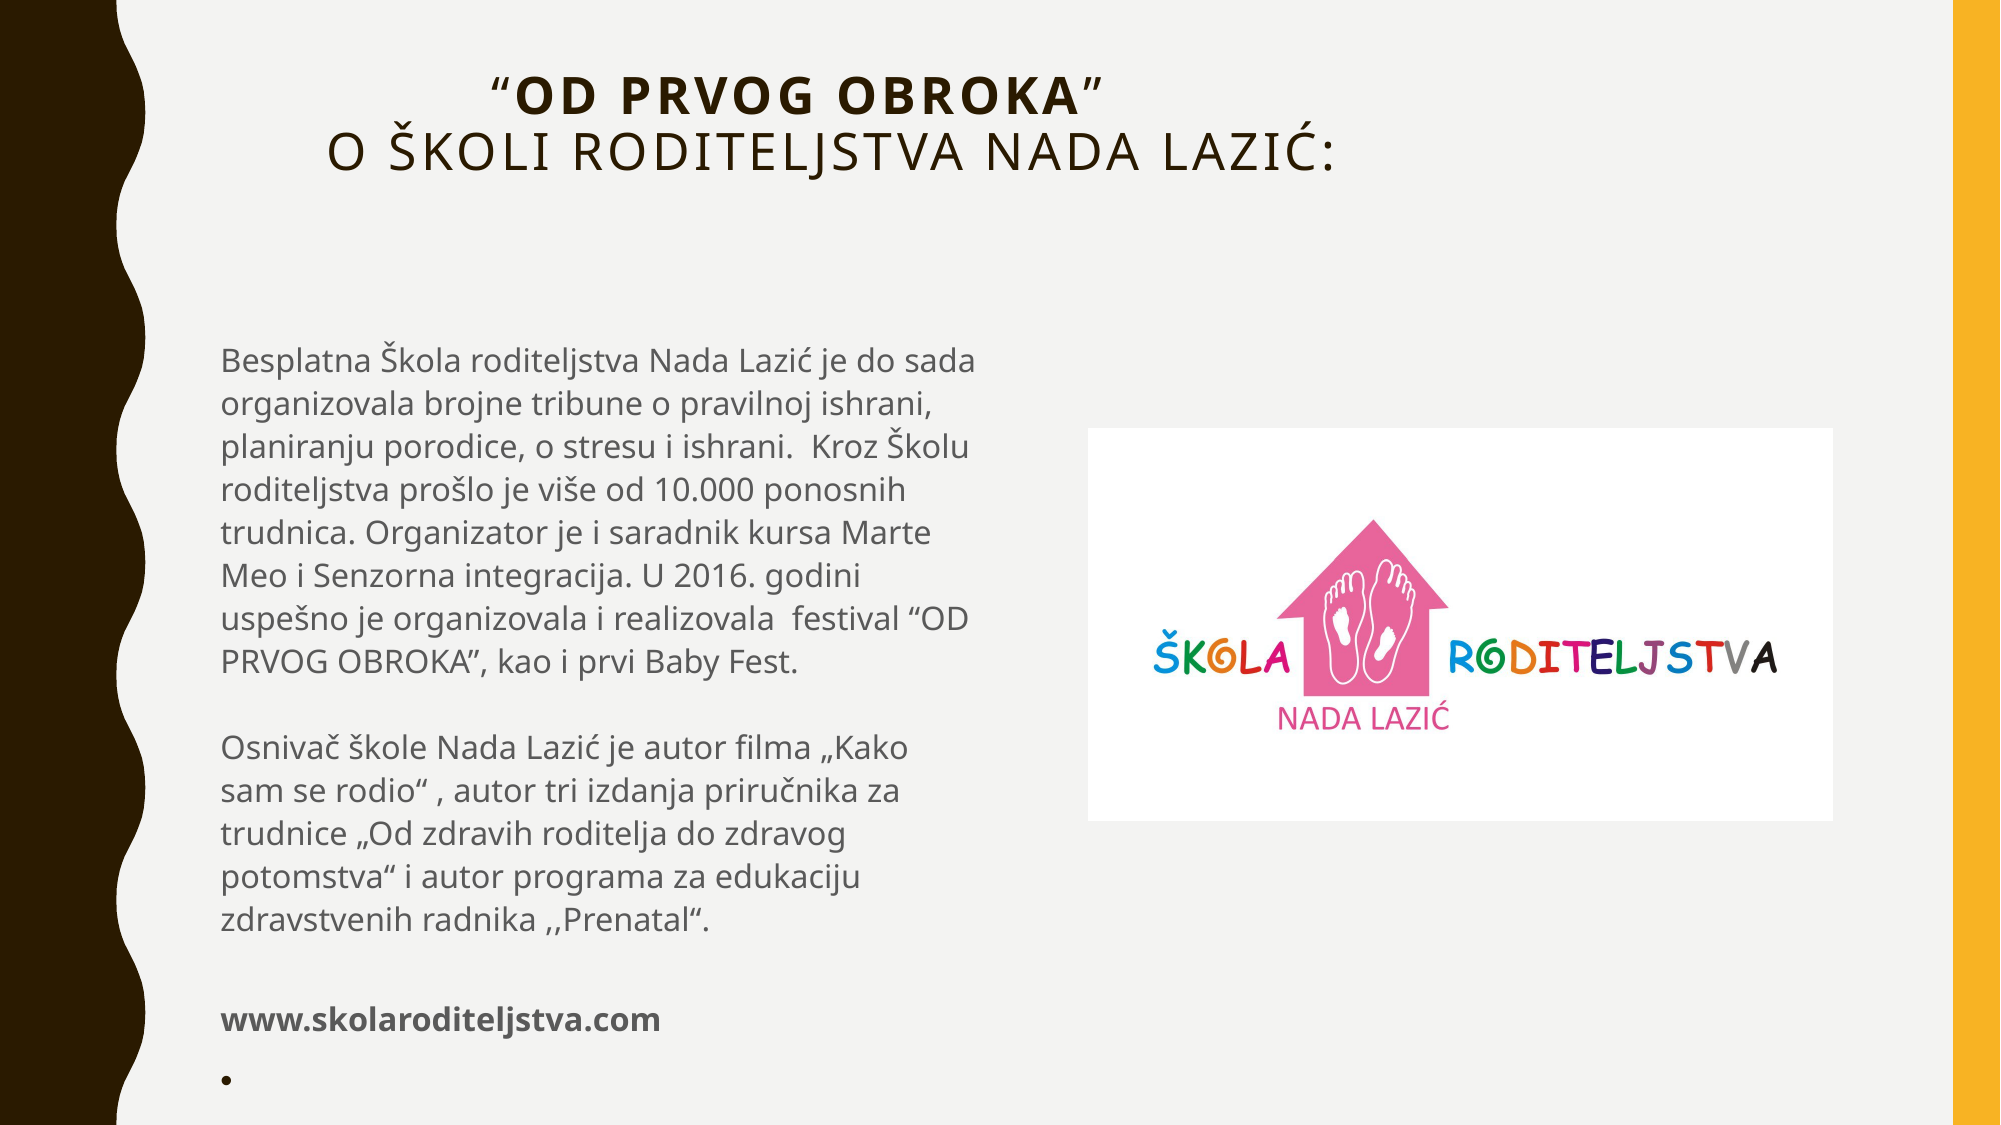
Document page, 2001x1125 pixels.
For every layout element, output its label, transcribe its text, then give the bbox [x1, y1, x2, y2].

list Besplatna Škola roditeljstva Nada Lazić je do sada organizovala brojne tribune o pravilnoj ishrani, planiranju porodice, o stresu i ishrani. Kroz Školu roditeljstva prošlo je više od 10.000 ponosnih trudnica. Organizator je i saradnik kursa Marte Meo i Senzorna integracija. U 2016. godini uspešno je organizovala i realizovala festival “OD PRVOG OBROKA”, kao i prvi Baby Fest. Osnivač škole Nada Lazić je autor filma „Kako sam se rodio“ , autor tri izdanja priručnika za trudnice „Od zdravih roditelja do zdravog potomstva“ i autor programa za edukaciju zdravstvenih radnika ,,Prenatal“. www.skolaroditeljstva.com [205, 328, 995, 1101]
title “OD PRVOG OBROKA” O ŠKOLI RODITELJSTVA NADA LAZIĆ: [205, 62, 1876, 308]
picture [1088, 428, 1833, 821]
